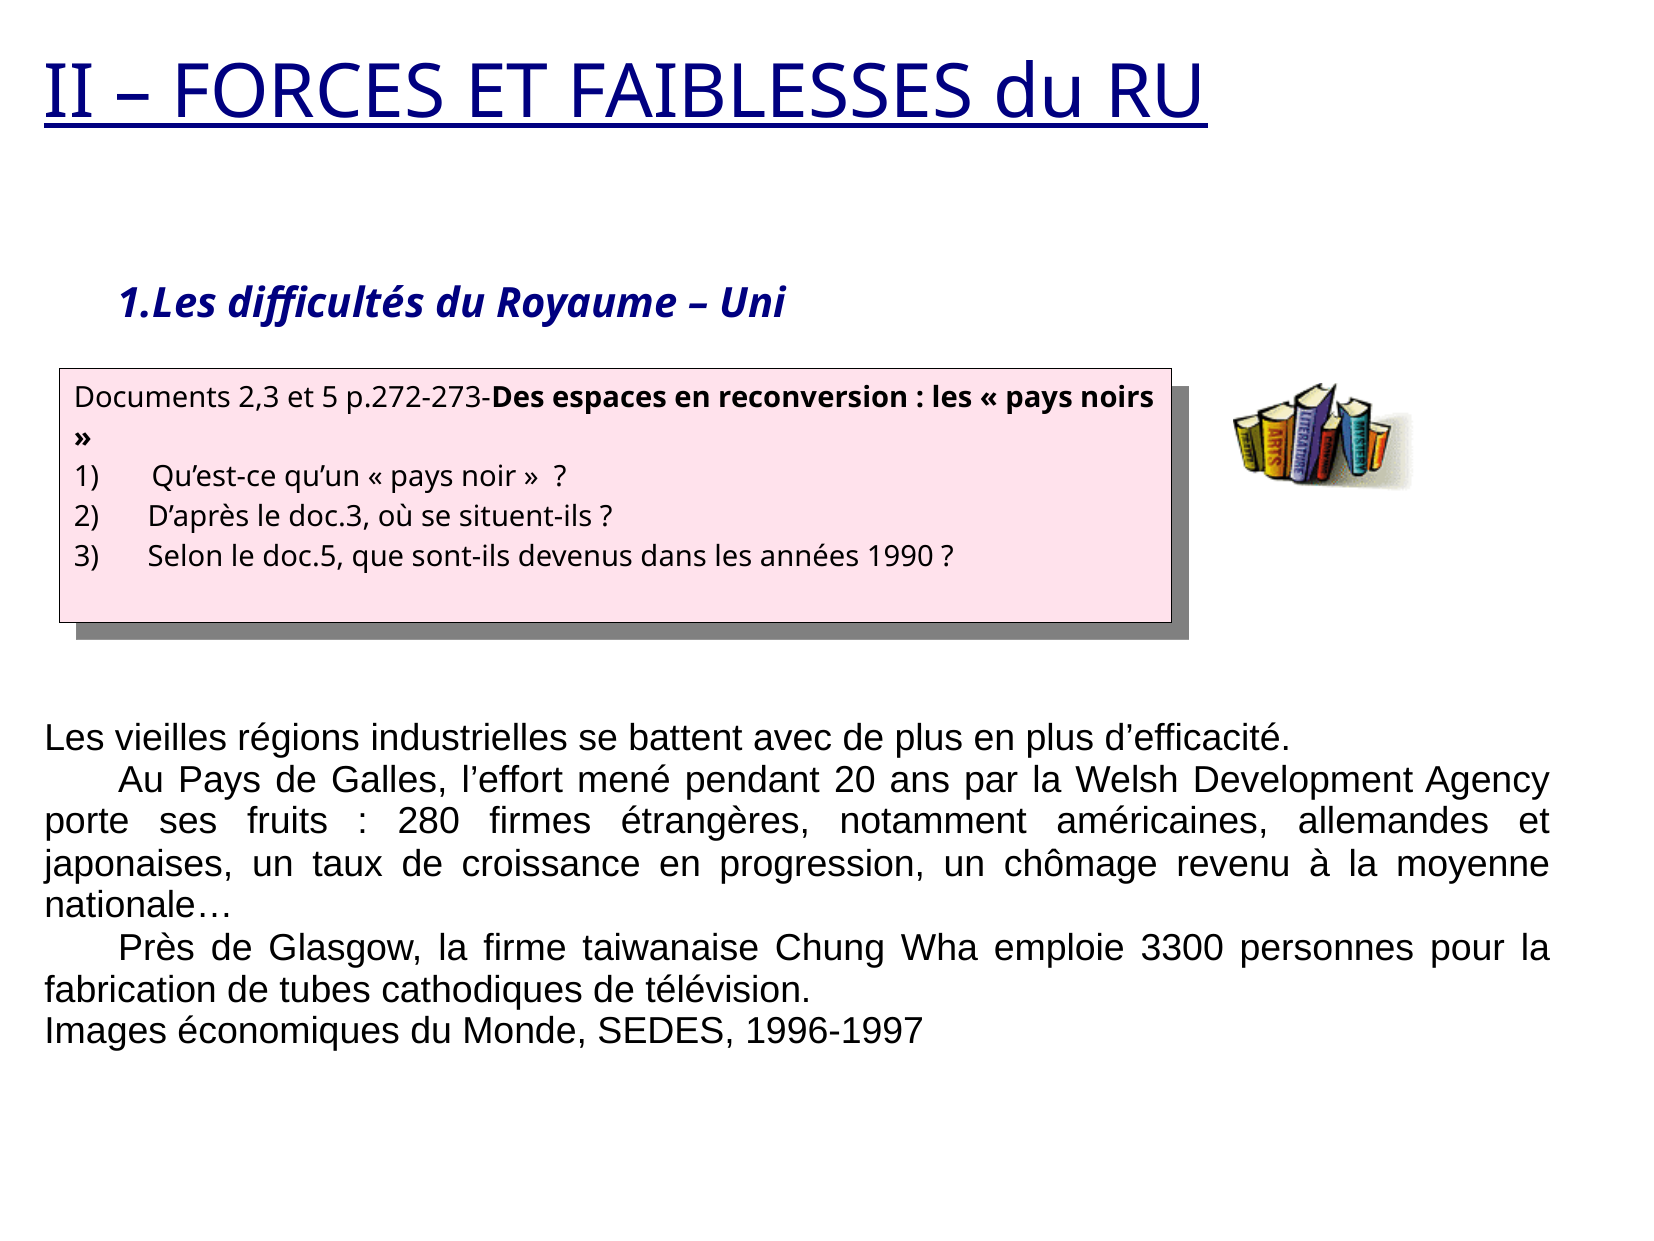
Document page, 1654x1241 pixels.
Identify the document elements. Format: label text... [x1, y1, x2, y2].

text_box 1.Les difficultés du Royaume – Uni [102, 265, 916, 339]
text_box Les vieilles régions industrielles se battent avec de plus en plus d’efficacité. Au Pays de Galles, l’effort mené pendant 20 ans par la Welsh Development Agency porte ses fruits : 280 firmes étrangères, notamment américaines, allemandes et japonaises, un taux de croissance en progression, un chômage revenu à la moyenne nationale… Près de Glasgow, la firme taiwanaise Chung Wha emploie 3300 personnes pour la fabrication de tubes cathodiques de télévision. Images économiques du Monde, SEDES, 1996-1997 [29, 708, 1565, 1060]
text_box II – FORCES ET FAIBLESSES du RU [29, 29, 1565, 279]
text_box Documents 2,3 et 5 p.272-273-Des espaces en reconversion : les « pays noirs » 1) Qu’est-ce qu’un « pays noir » ? 2) D’après le doc.3, où se situent-ils ? 3) Selon le doc.5, que sont-ils devenus dans les années 1990 ? [59, 368, 1172, 581]
picture [1233, 383, 1418, 494]
